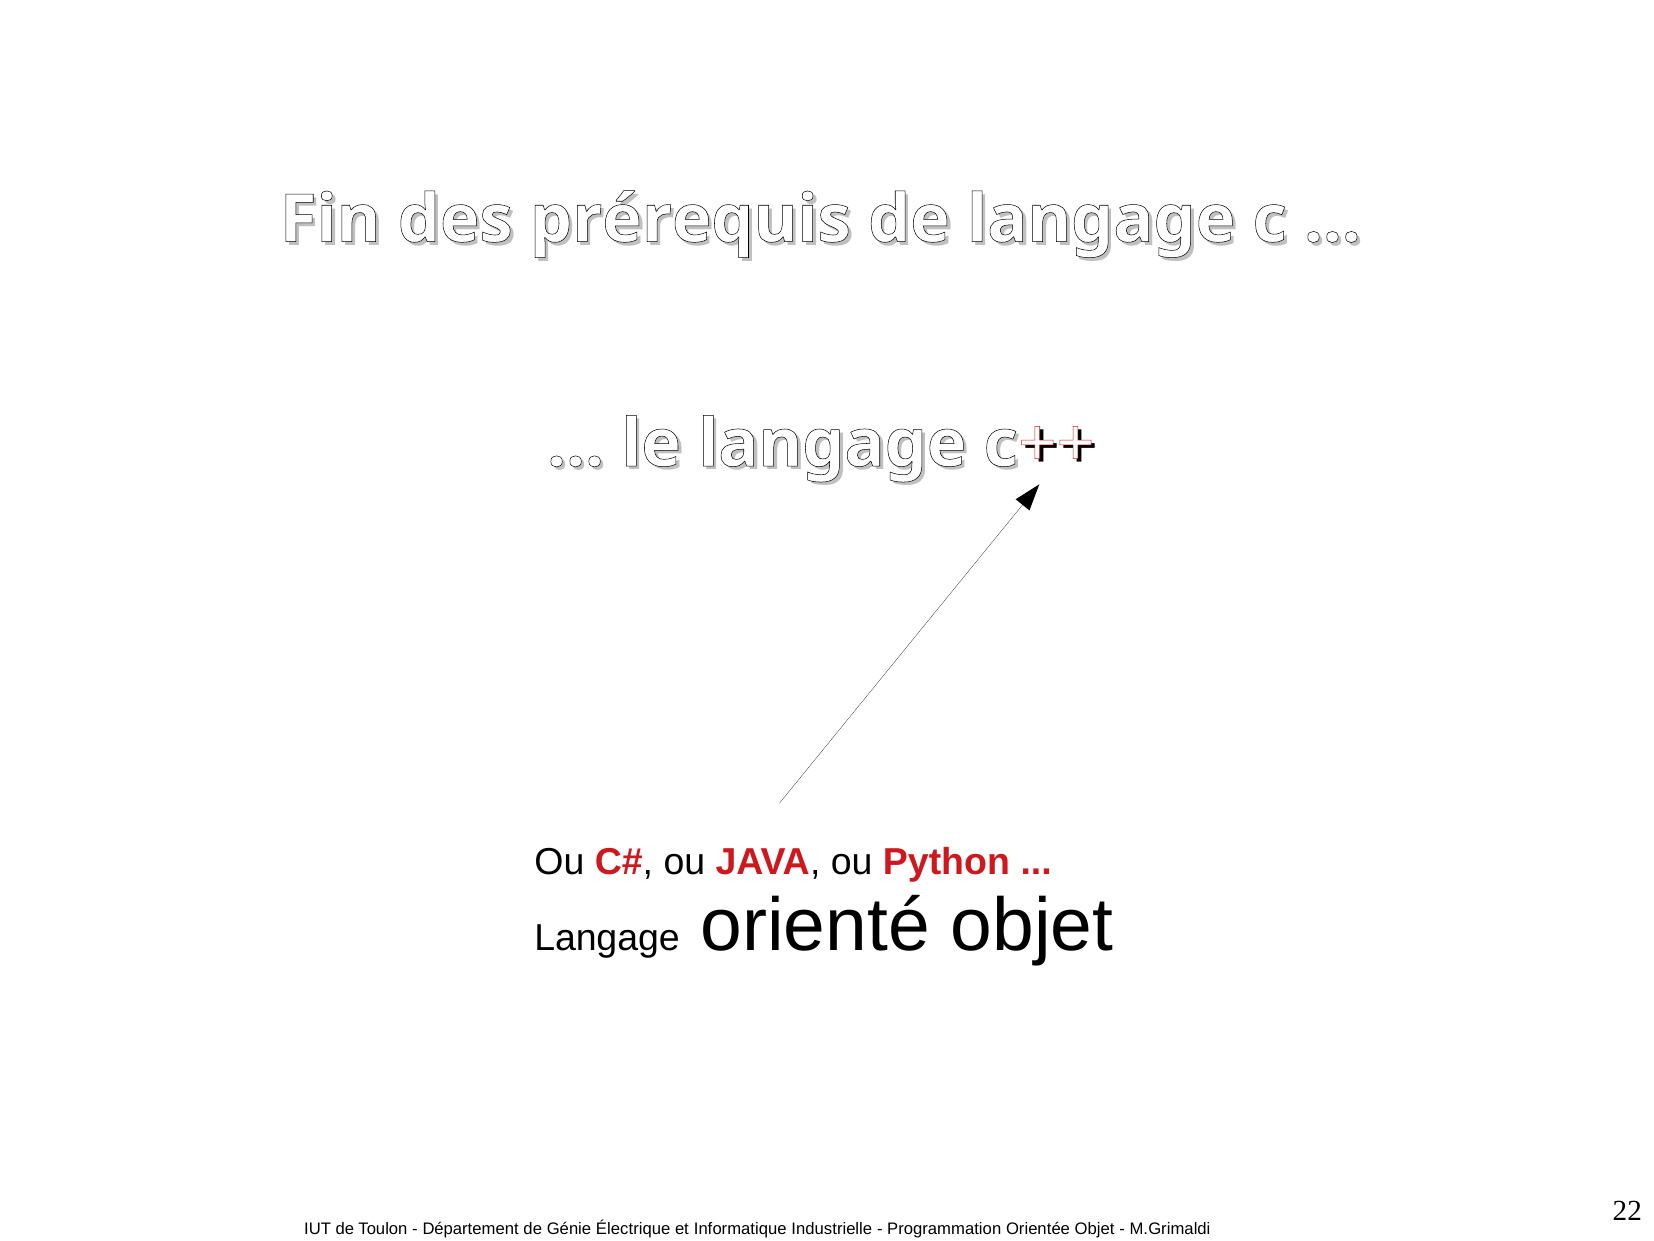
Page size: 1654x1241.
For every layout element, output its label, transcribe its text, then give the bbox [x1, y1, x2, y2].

title Fin des prérequis de langage c ... [76, 112, 1565, 320]
title … le langage c++ [76, 336, 1566, 544]
text_box Ou C#, ou JAVA, ou Python ... Langage orienté objet [519, 832, 1446, 974]
